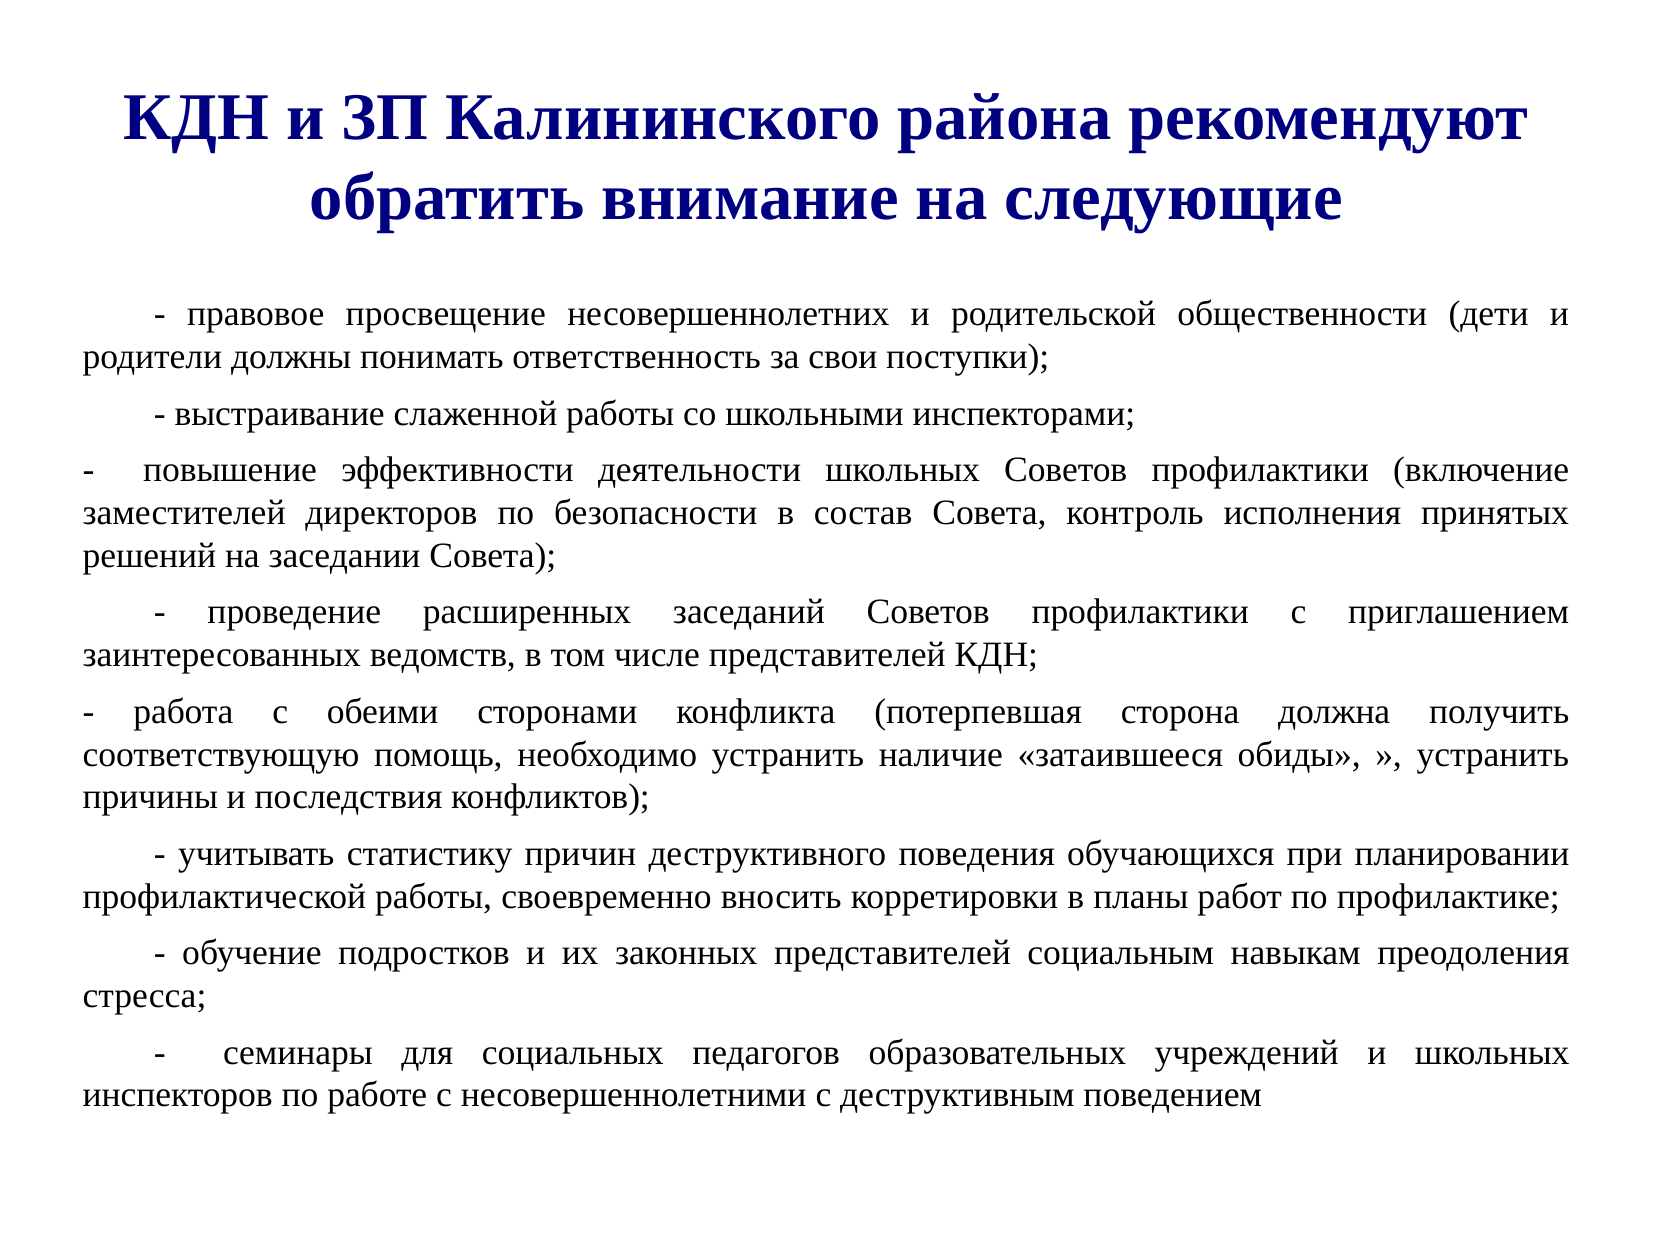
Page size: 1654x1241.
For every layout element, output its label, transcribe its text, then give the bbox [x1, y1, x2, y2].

list - правовое просвещение несовершеннолетних и родительской общественности (дети и родители должны понимать ответственность за свои поступки); - выстраивание слаженной работы со школьными инспекторами; - повышение эффективности деятельности школьных Советов профилактики (включение заместителей директоров по безопасности в состав Совета, контроль исполнения принятых решений на заседании Совета); - проведение расширенных заседаний Советов профилактики с приглашением заинтересованных ведомств, в том числе представителей КДН; - работа с обеими сторонами конфликта (потерпевшая сторона должна получить соответствующую помощь, необходимо устранить наличие «затаившееся обиды», », устранить причины и последствия конфликтов); - учитывать статистику причин деструктивного поведения обучающихся при планировании профилактической работы, своевременно вносить корретировки в планы работ по профилактике; - обучение подростков и их законных представителей социальным навыкам преодоления стресса; - семинары для социальных педагогов образовательных учреждений и школьных инспекторов по работе с несовершеннолетними с деструктивным поведением [82, 290, 1571, 1137]
title КДН и ЗП Калининского района рекомендуют обратить внимание на следующие [82, 49, 1571, 257]
